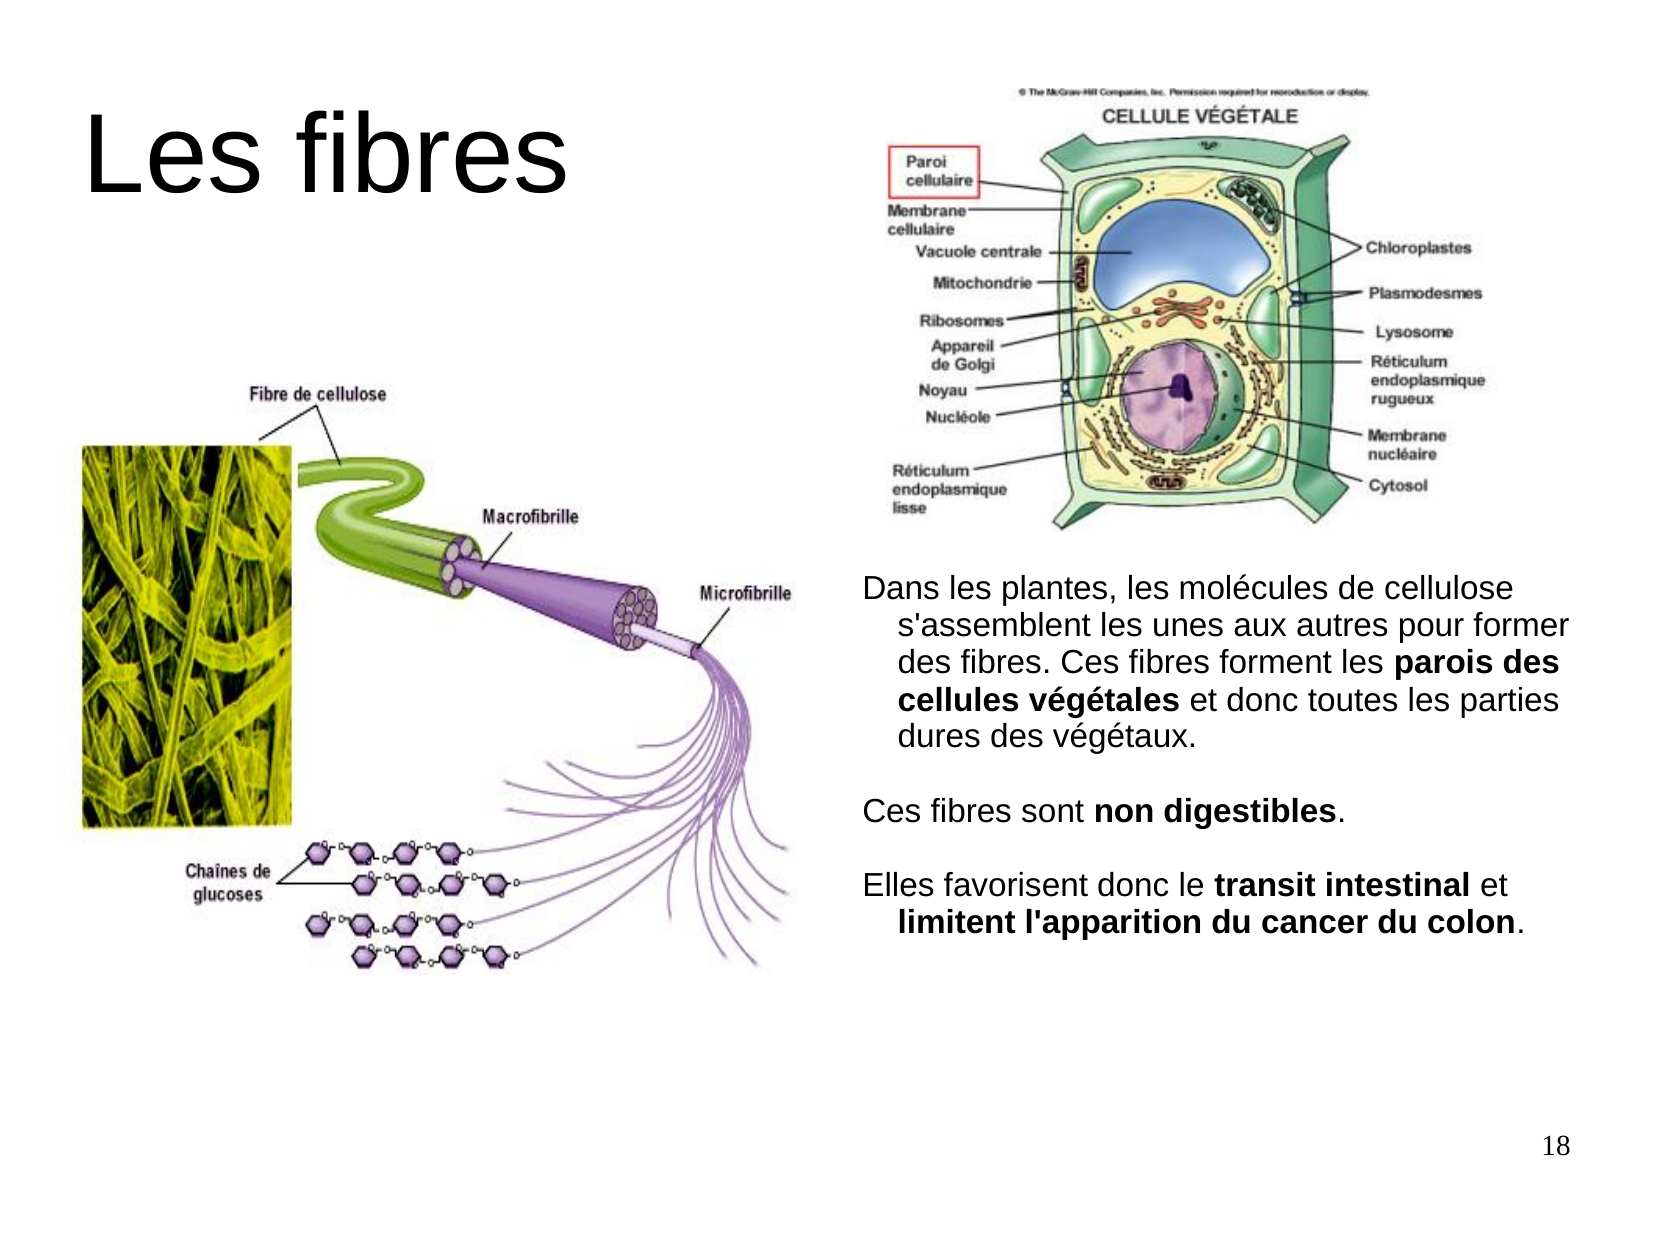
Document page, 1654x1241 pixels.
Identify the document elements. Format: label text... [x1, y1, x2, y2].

title Les fibres [82, 49, 1571, 257]
picture [885, 88, 1506, 532]
subtitle Dans les plantes, les molécules de cellulose s'assemblent les unes aux autres pour former des fibres. Ces fibres forment les parois des cellules végétales et donc toutes les parties dures des végétaux. Ces fibres sont non digestibles. Elles favorisent donc le transit intestinal et limitent l'apparition du cancer du colon. [826, 290, 1571, 1109]
picture [59, 383, 797, 975]
